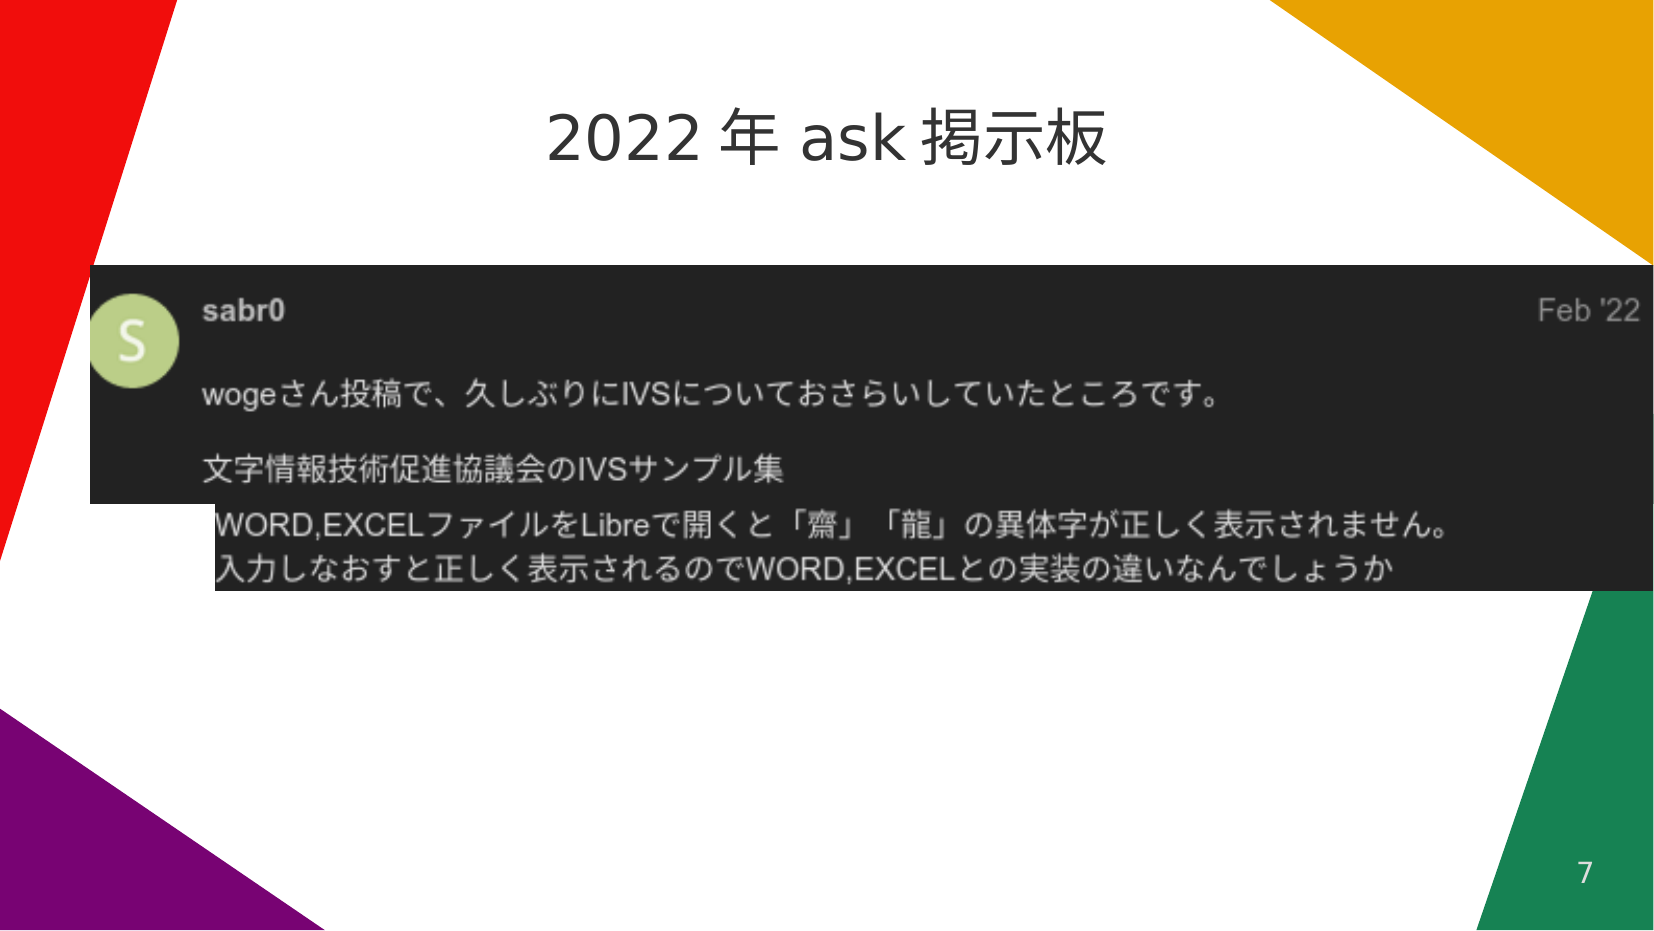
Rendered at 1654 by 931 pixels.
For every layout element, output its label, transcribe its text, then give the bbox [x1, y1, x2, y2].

title 2022年ask掲示板 [118, 59, 1536, 207]
picture [90, 265, 1654, 591]
